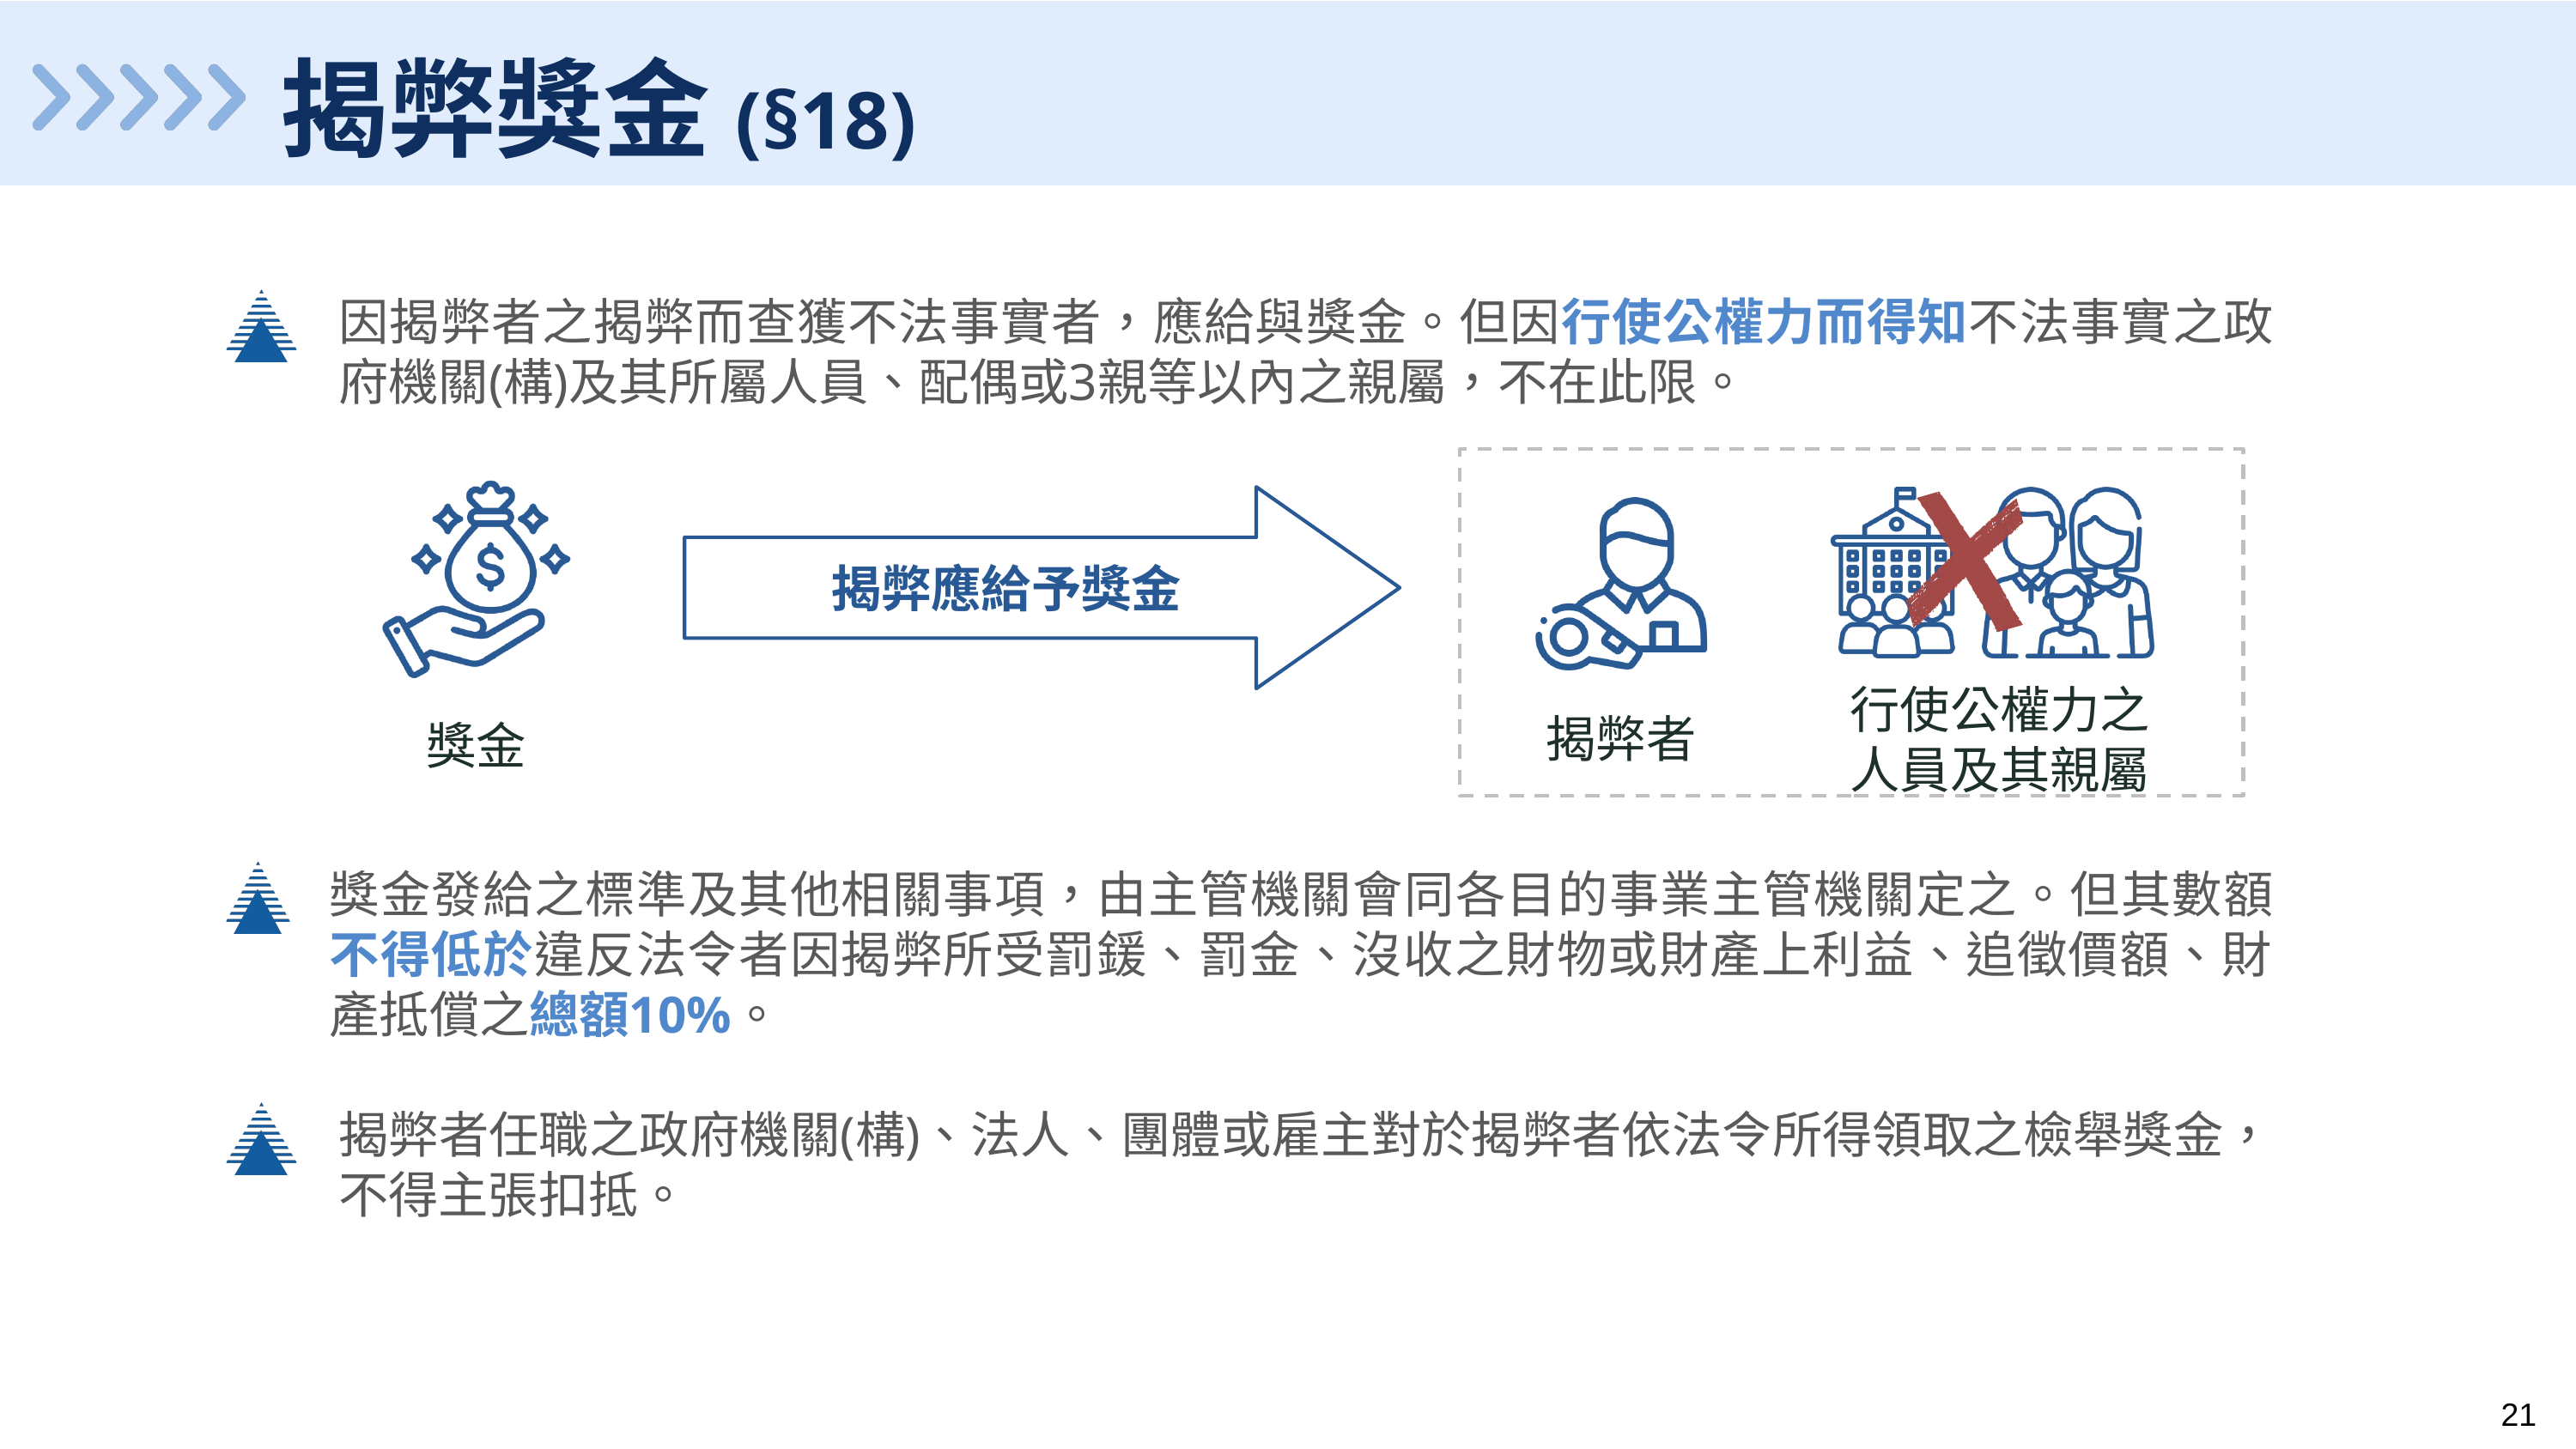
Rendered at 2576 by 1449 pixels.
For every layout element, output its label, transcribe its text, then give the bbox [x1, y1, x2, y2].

picture [374, 477, 578, 681]
text_box 揭弊者任職之政府機關(構)、法人、團體或雇主對於揭弊者依法令所得領取之檢舉獎金，不得主張扣抵。 [325, 1097, 2287, 1231]
text_box [226, 862, 290, 934]
text_box [1879, 471, 2050, 654]
text_box <編號> [2488, 1387, 2576, 1440]
text_box [0, 1, 2576, 185]
text_box 揭弊應給予獎金 [684, 487, 1400, 689]
text_box 獎金發給之標準及其他相關事項，由主管機關會同各目的事業主管機關定之。但其數額不得低於違反法令者因揭弊所受罰鍰、罰金、沒收之財物或財產上利益、追徵價額、財產抵償之總額10%。 [316, 856, 2287, 1050]
picture [1810, 487, 2154, 658]
text_box [226, 1102, 297, 1175]
text_box [226, 289, 297, 362]
text_box 揭弊者 [1534, 707, 1708, 768]
text_box 因揭弊者之揭弊而查獲不法事實者，應給與獎金。但因行使公權力而得知不法事實之政府機關(構)及其所屬人員、配偶或3親等以內之親屬，不在此限。 [325, 284, 2287, 417]
text_box 行使公權力之人員及其親屬 [1850, 678, 2177, 799]
text_box 揭弊獎金 (§18) [281, 33, 1395, 171]
text_box 獎金 [376, 714, 576, 775]
picture [1534, 497, 1708, 670]
